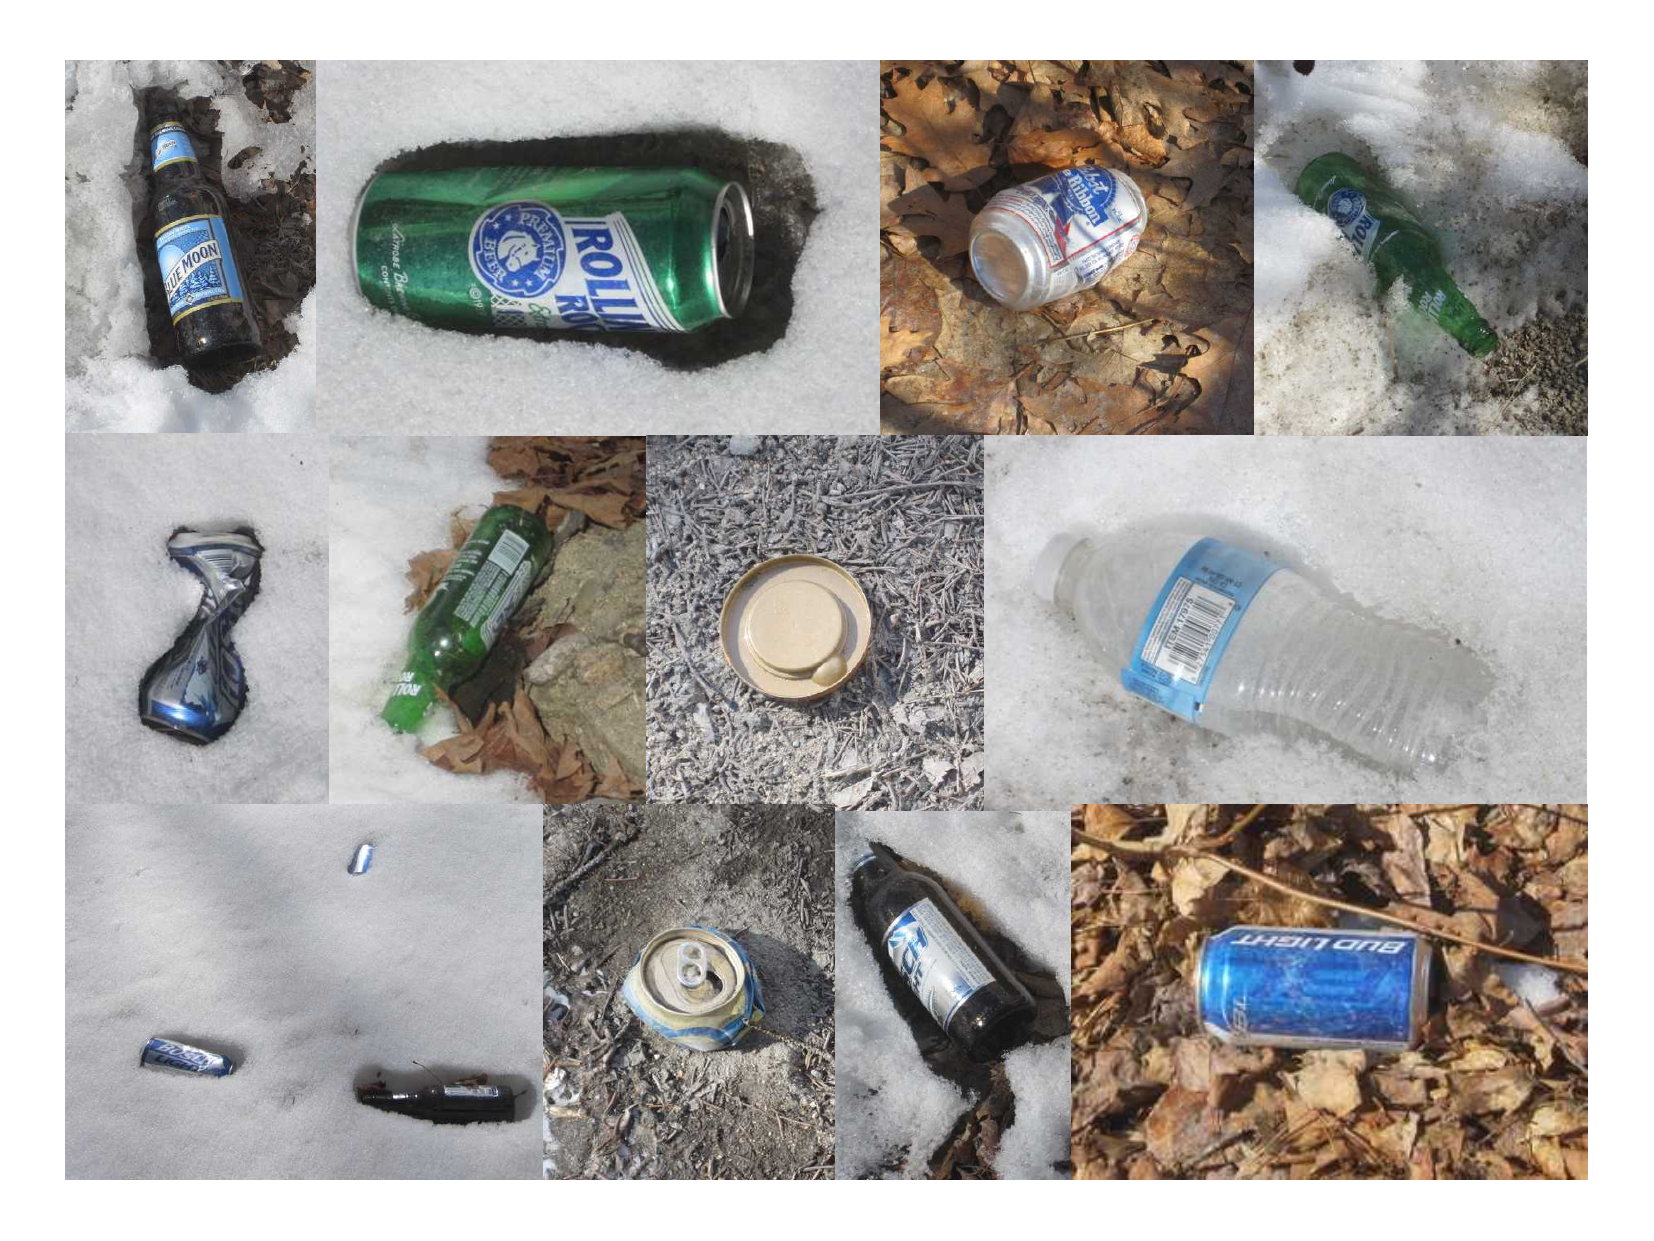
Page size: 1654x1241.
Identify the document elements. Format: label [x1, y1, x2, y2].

picture [65, 60, 1588, 1180]
